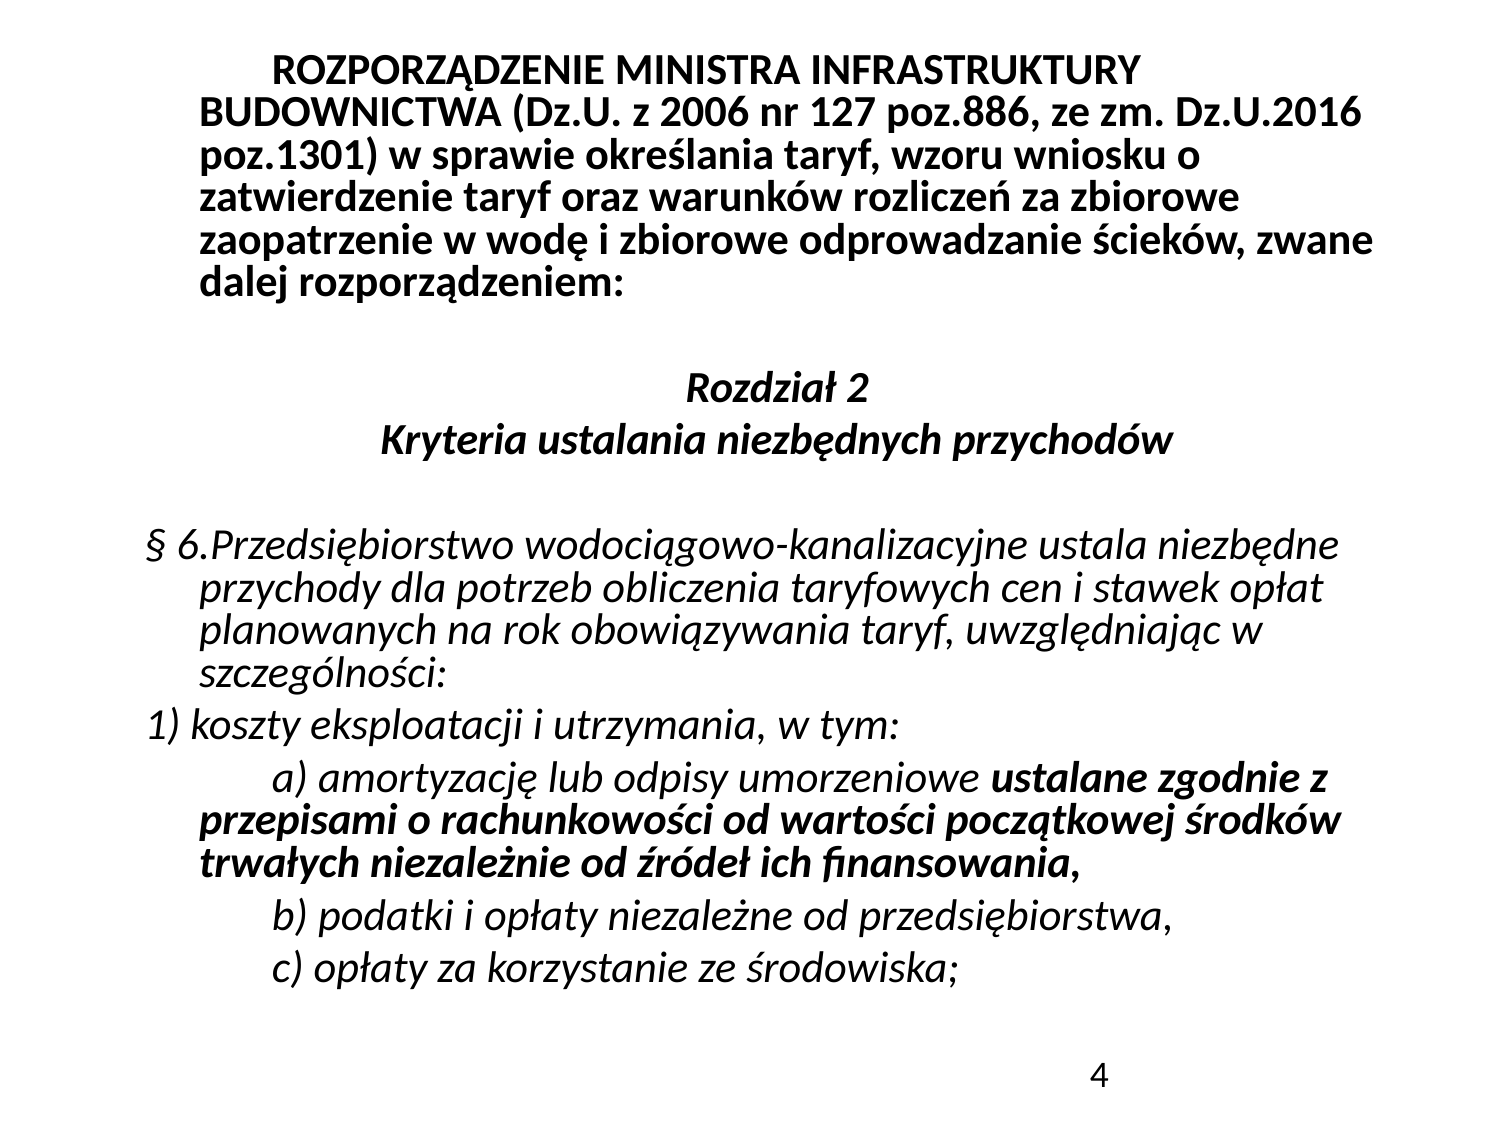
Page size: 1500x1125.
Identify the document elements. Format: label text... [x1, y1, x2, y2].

list ROZPORZĄDZENIE MINISTRA INFRASTRUKTURY BUDOWNICTWA (Dz.U. z 2006 nr 127 poz.886, ze zm. Dz.U.2016 poz.1301) w sprawie określania taryf, wzoru wniosku o zatwierdzenie taryf oraz warunków rozliczeń za zbiorowe zaopatrzenie w wodę i zbiorowe odprowadzanie ścieków, zwane dalej rozporządzeniem: Rozdział 2 Kryteria ustalania niezbędnych przychodów § 6.Przedsiębiorstwo wodociągowo-kanalizacyjne ustala niezbędne przychody dla potrzeb obliczenia taryfowych cen i stawek opłat planowanych na rok obowiązywania taryf, uwzględniając w szczególności: 1) koszty eksploatacji i utrzymania, w tym: a) amortyzację lub odpisy umorzeniowe ustalane zgodnie z przepisami o rachunkowości od wartości początkowej środków trwałych niezależnie od źródeł ich finansowania, b) podatki i opłaty niezależne od przedsiębiorstwa, c) opłaty za korzystanie ze środowiska; [75, 42, 1426, 1005]
text_box 4 [1074, 1042, 1426, 1103]
